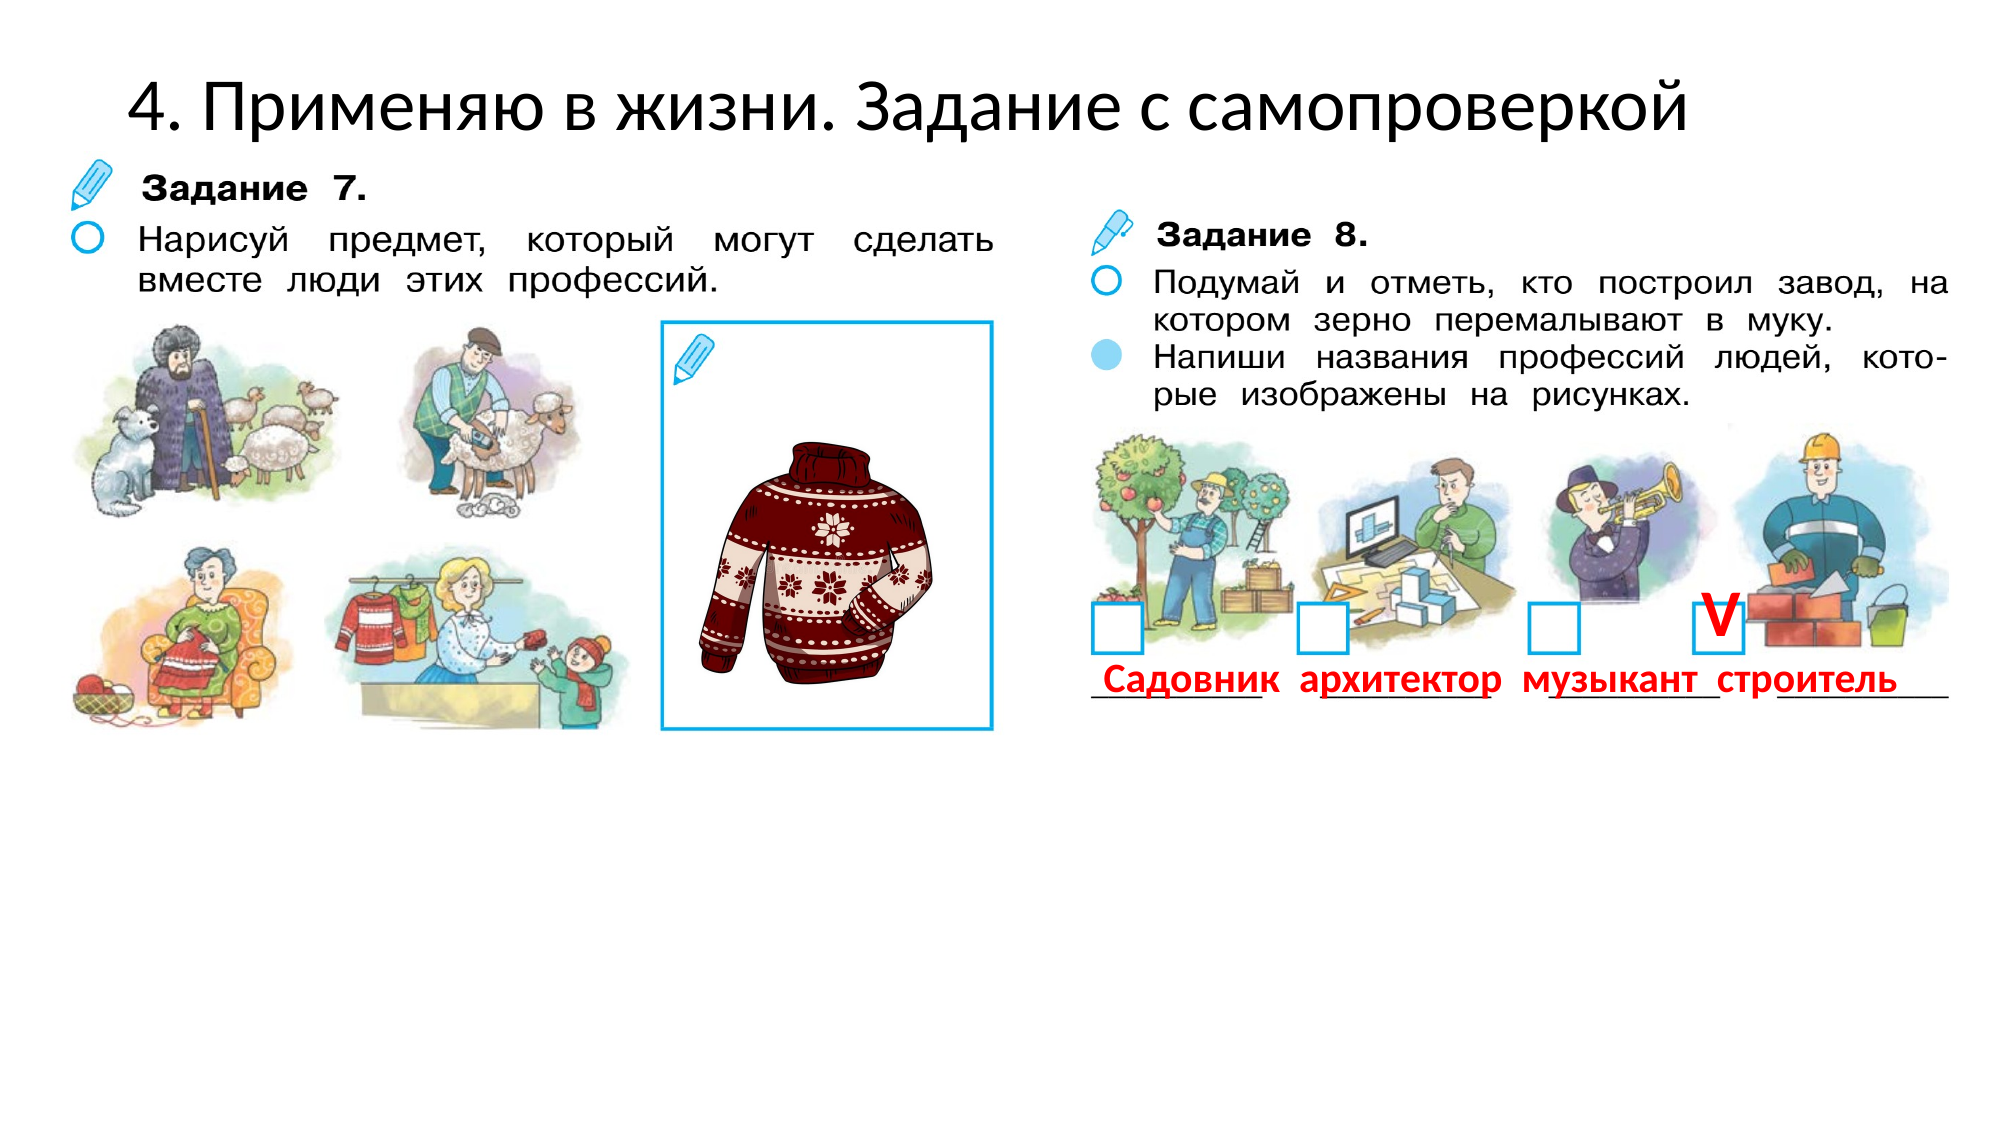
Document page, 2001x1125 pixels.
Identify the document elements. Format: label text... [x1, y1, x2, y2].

title 4. Применяю в жизни. Задание с самопроверкой [112, 25, 1838, 187]
text_box Садовник архитектор музыкант строитель [1088, 643, 1934, 709]
picture [1036, 209, 1986, 714]
picture [14, 151, 1006, 738]
text_box V [1686, 562, 1724, 643]
